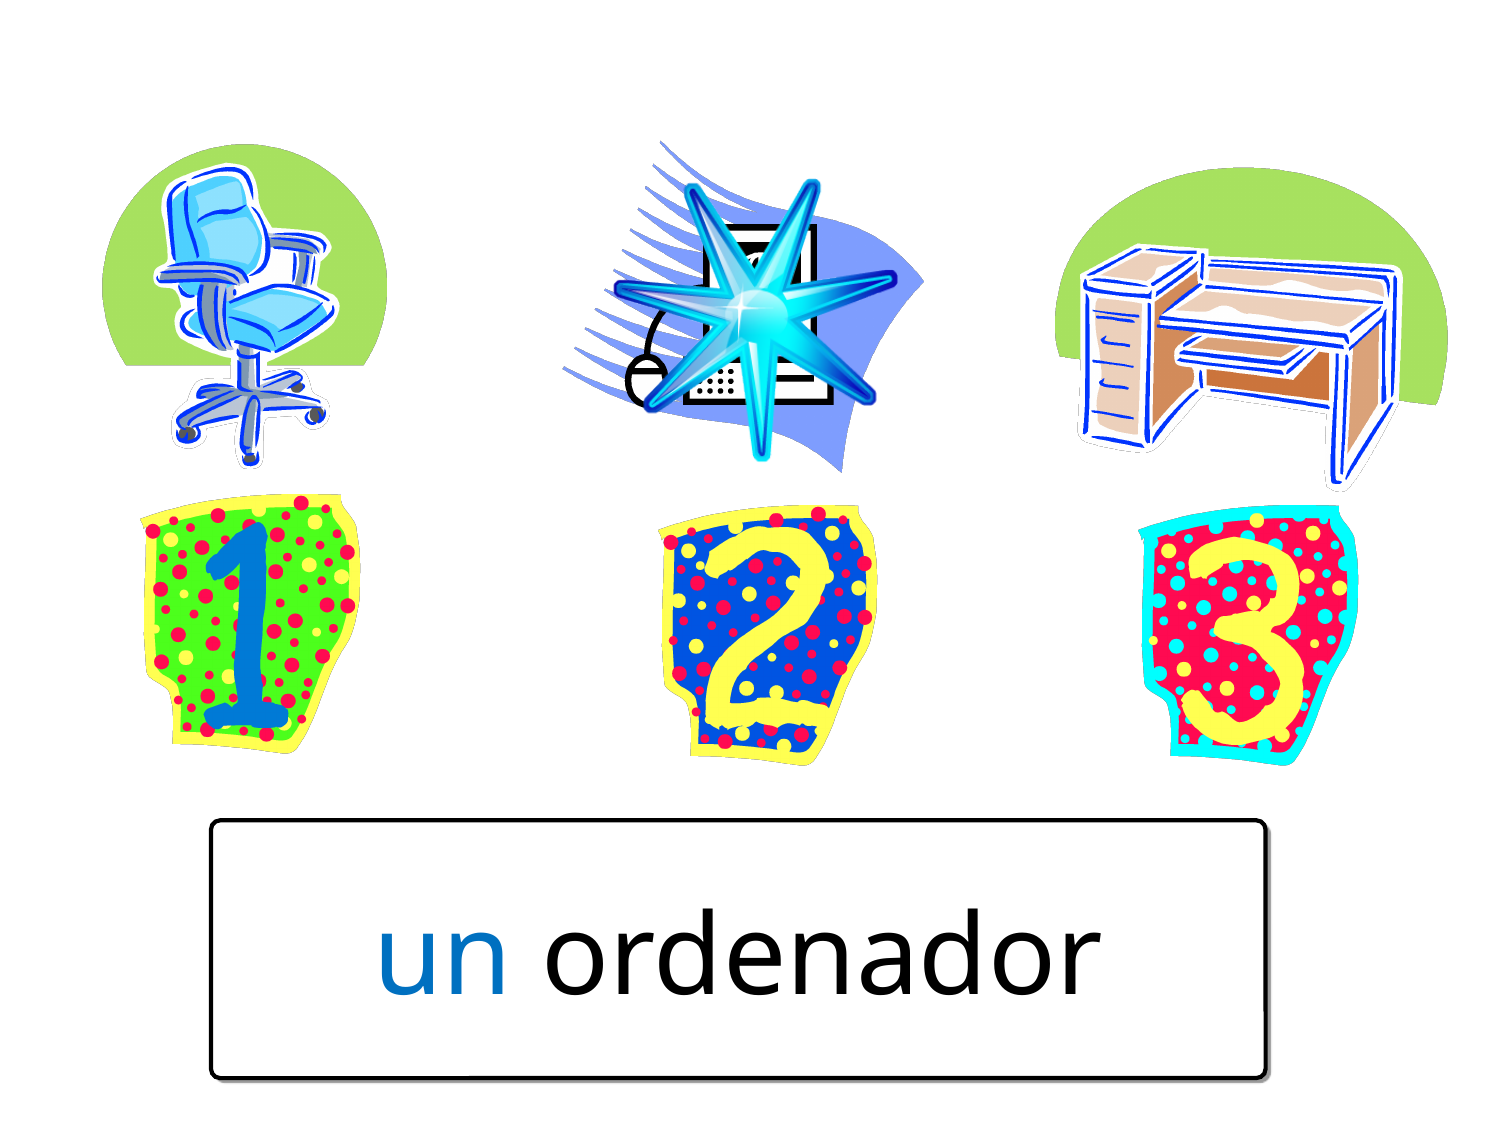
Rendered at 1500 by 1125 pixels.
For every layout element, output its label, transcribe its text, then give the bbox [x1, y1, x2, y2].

picture [1054, 152, 1448, 493]
picture [102, 144, 387, 469]
text_box un ordenador [210, 820, 1266, 1079]
picture [138, 492, 362, 757]
picture [1136, 503, 1360, 769]
picture [562, 140, 924, 473]
picture [656, 503, 879, 769]
